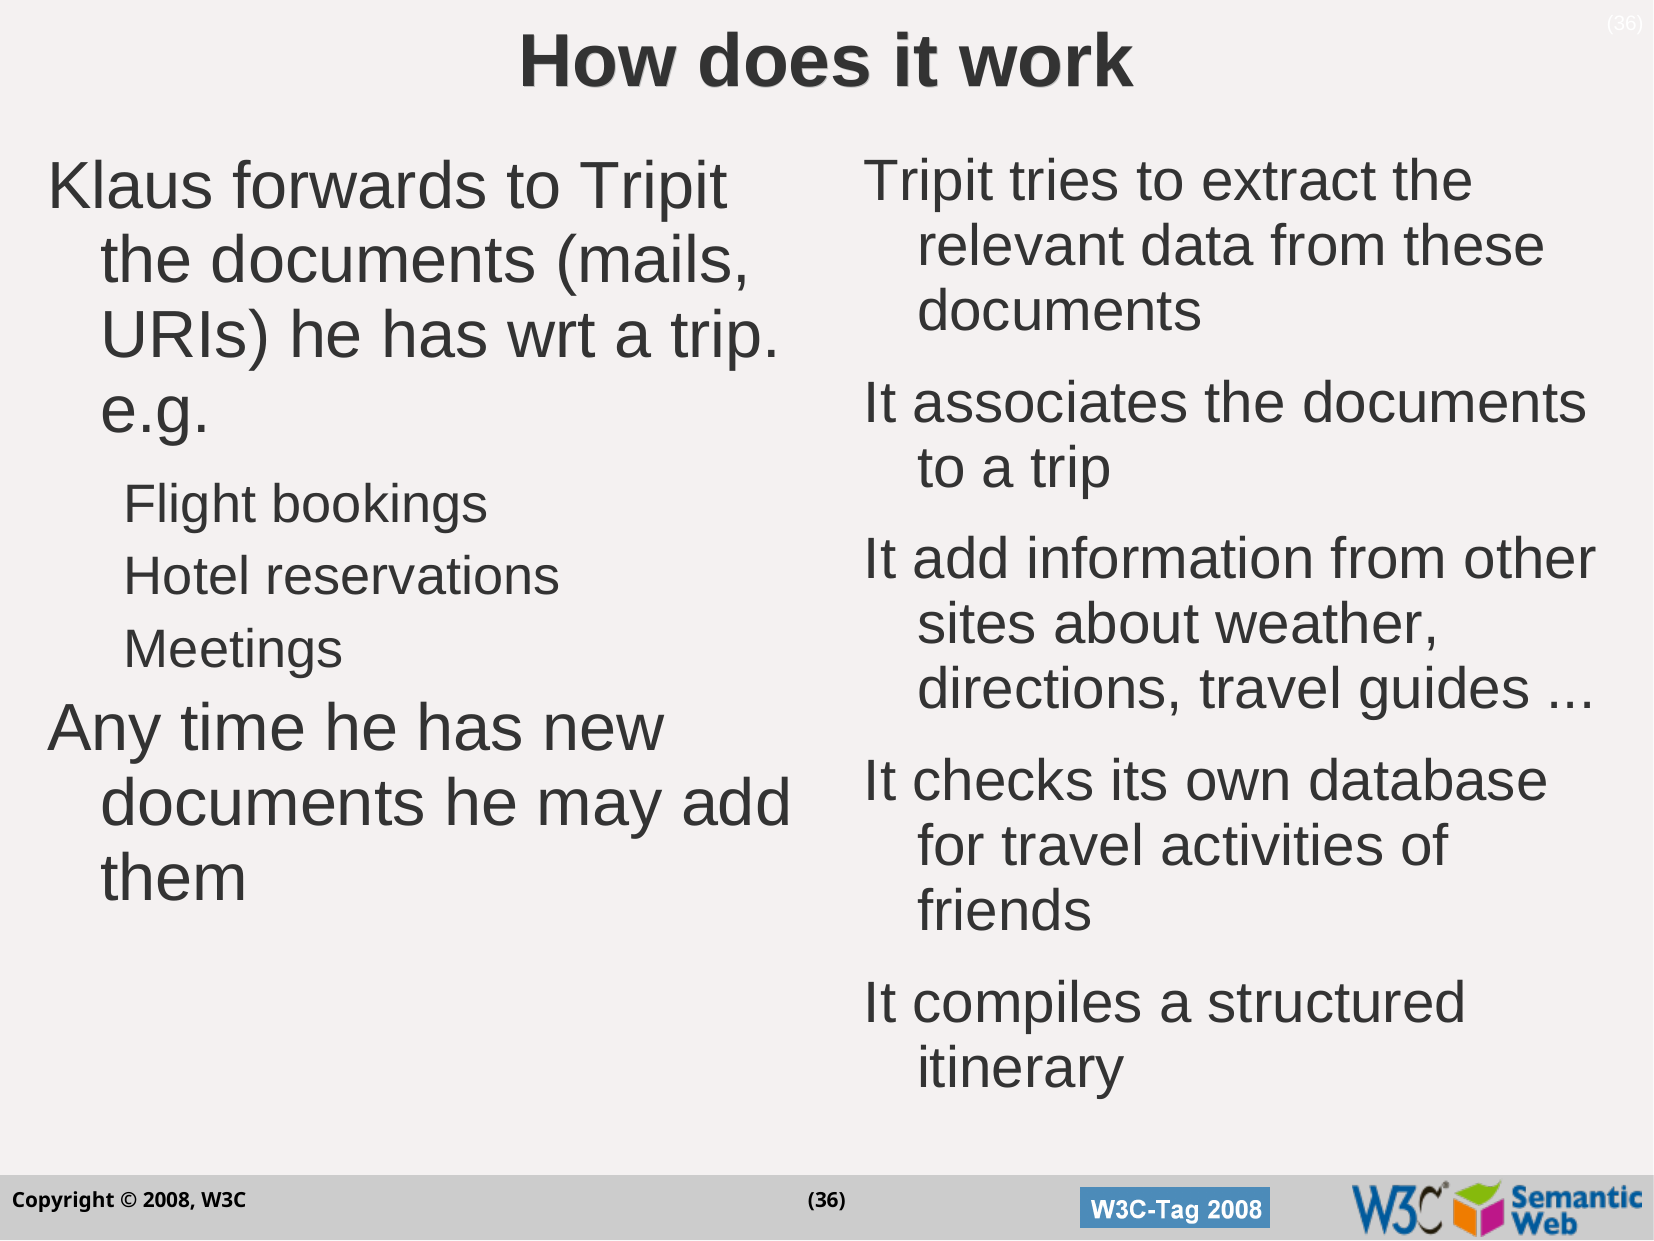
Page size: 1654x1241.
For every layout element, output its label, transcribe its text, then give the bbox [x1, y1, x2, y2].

title How does it work [0, 0, 1654, 119]
list Klaus forwards to Tripit the documents (mails, URIs) he has wrt a trip. e.g. Flight bookings Hotel reservations Meetings Any time he has new documents he may add them [29, 147, 808, 1134]
picture [1352, 1178, 1642, 1237]
picture [1080, 1187, 1270, 1228]
list Tripit tries to extract the relevant data from these documents It associates the documents to a trip It add information from other sites about weather, directions, travel guides ... It checks its own database for travel activities of friends It compiles a structured itinerary [846, 147, 1625, 1119]
